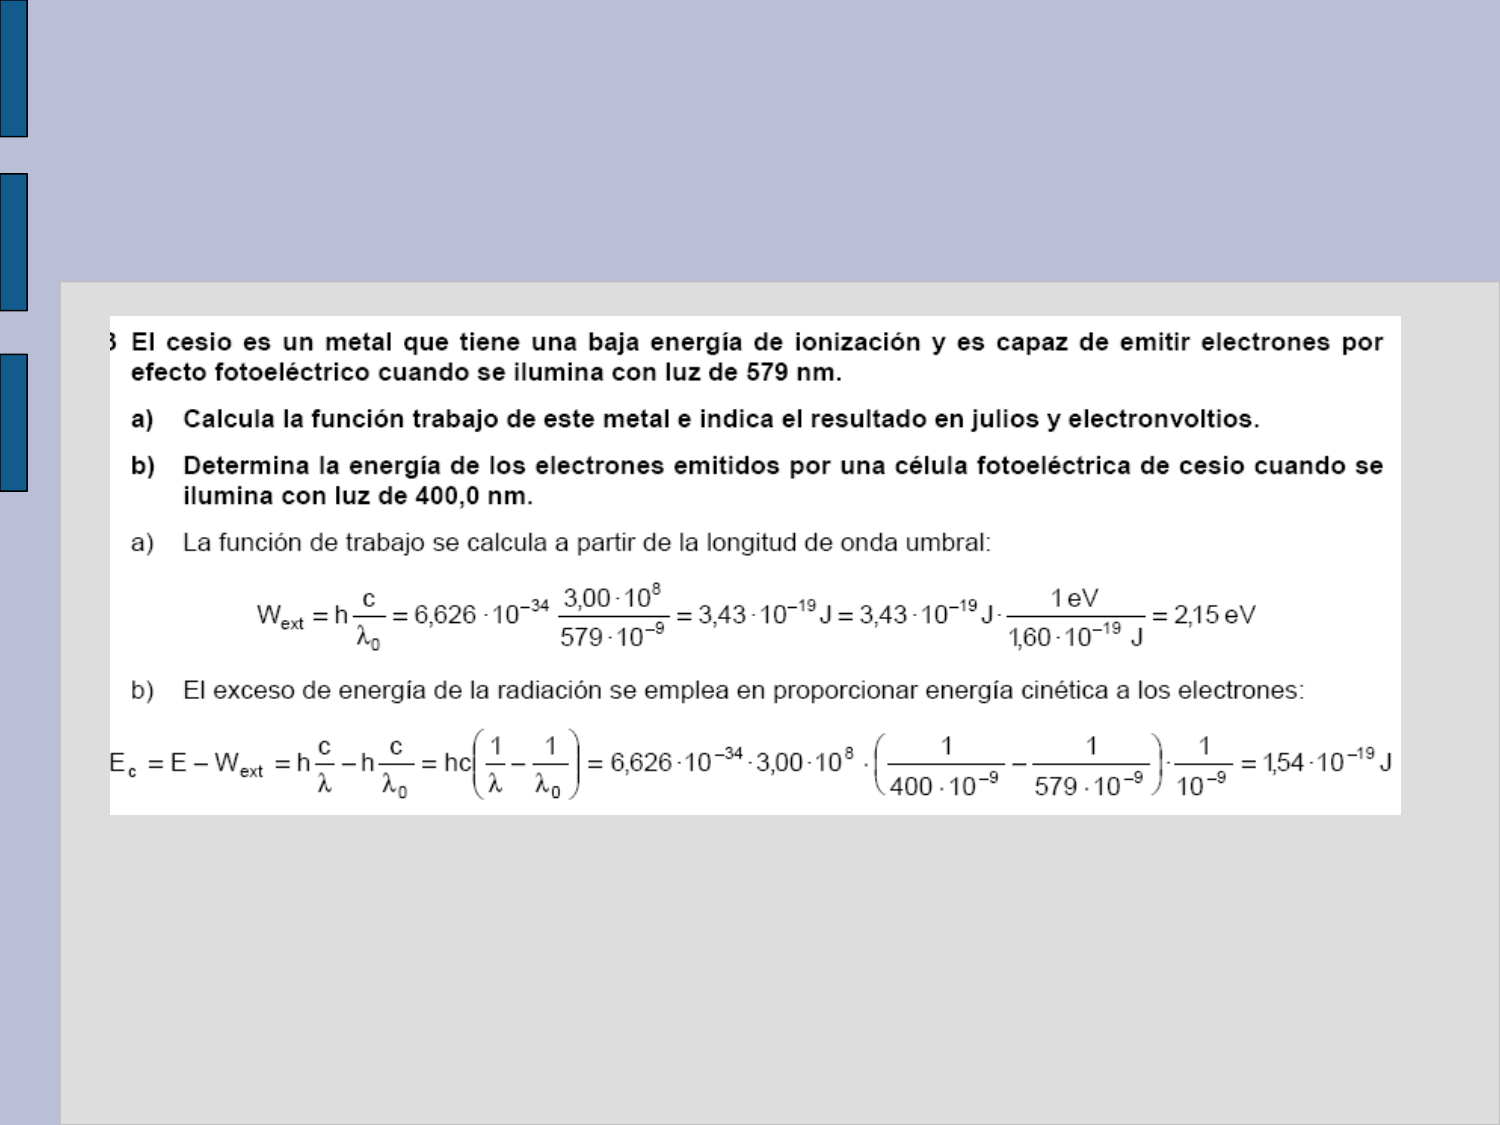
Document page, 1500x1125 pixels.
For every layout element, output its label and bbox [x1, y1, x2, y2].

picture [110, 316, 1401, 815]
